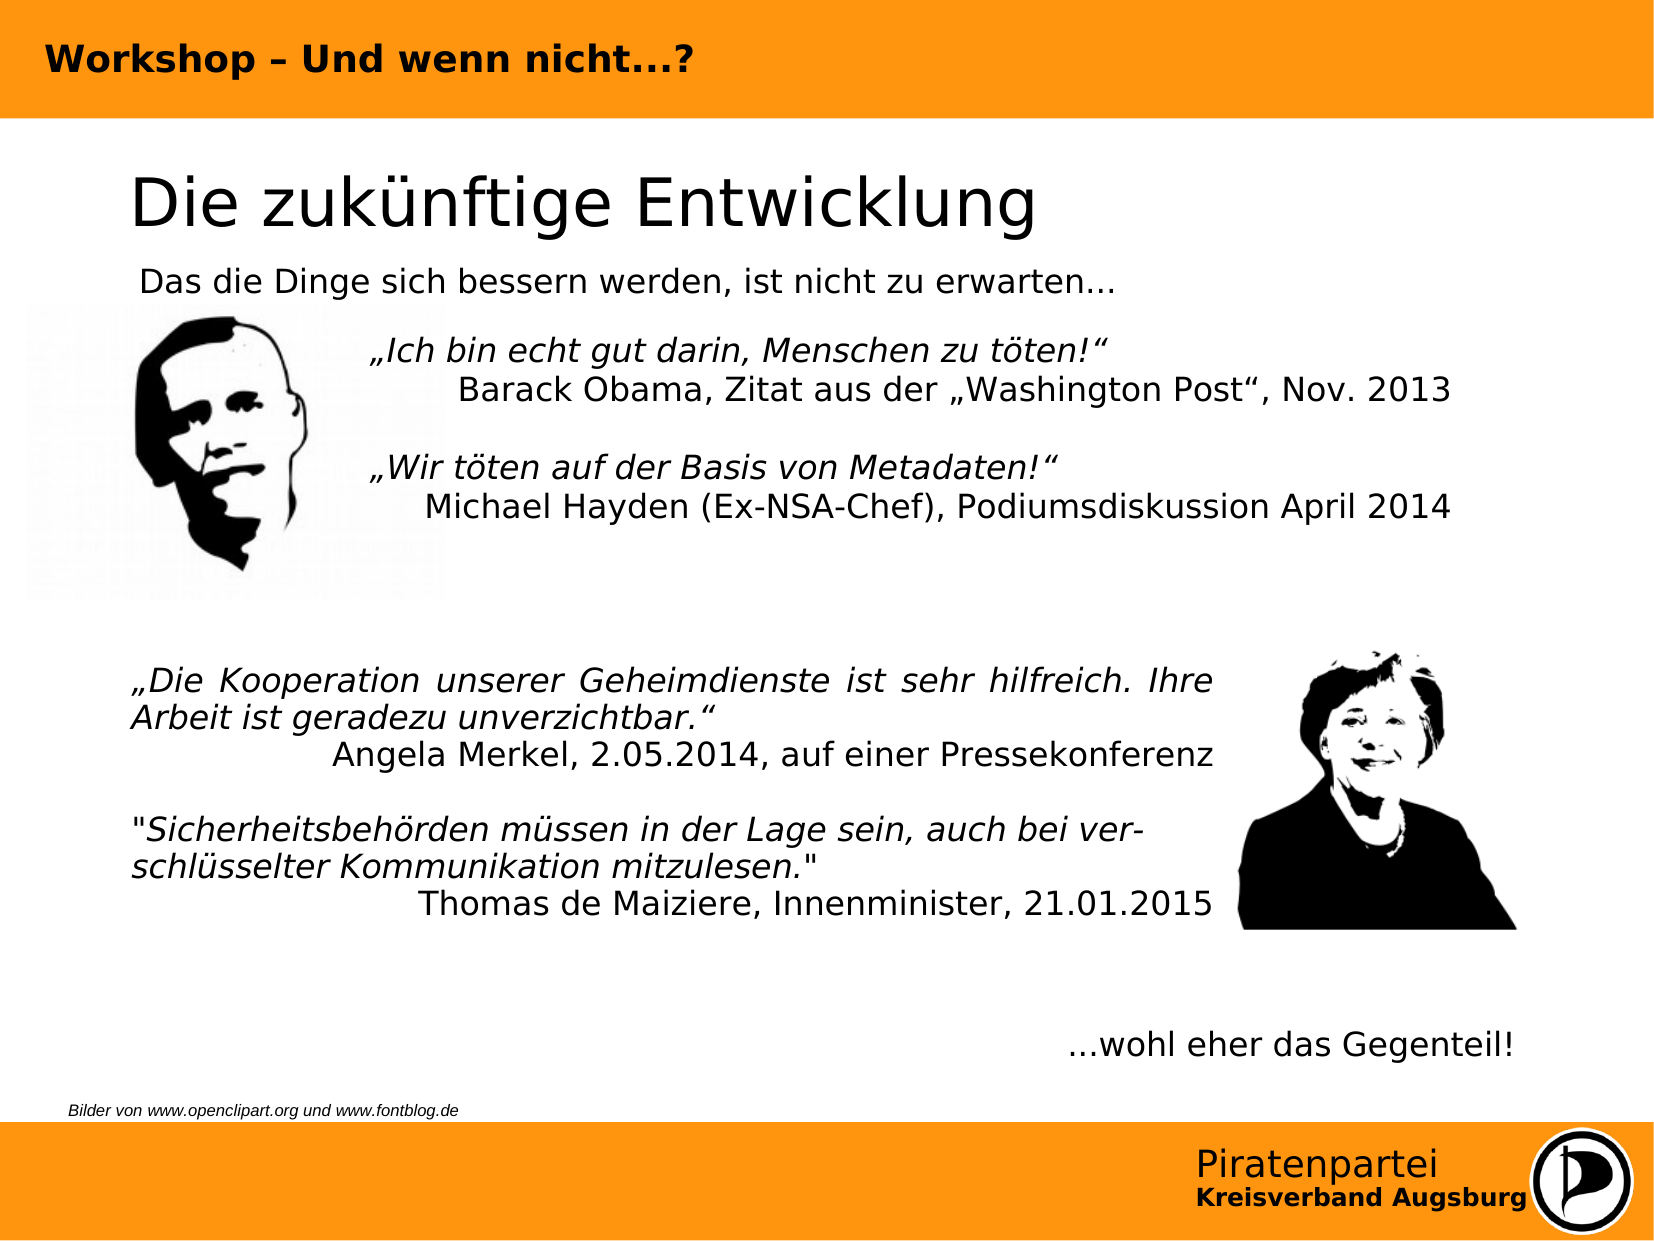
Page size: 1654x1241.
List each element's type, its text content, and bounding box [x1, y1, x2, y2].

picture [27, 304, 445, 600]
text_box Workshop – Und wenn nicht...? [29, 29, 1329, 88]
text_box „Die Kooperation unserer Geheimdienste ist sehr hilfreich. Ihre Arbeit ist geradezu unverzichtbar.“ Angela Merkel, 2.05.2014, auf einer Pressekonferenz "Sicherheitsbehörden müssen in der Lage sein, auch bei ver-schlüsselter Kommunikation mitzulesen." Thomas de Maiziere, Innenminister, 21.01.2015 [116, 655, 1231, 972]
text_box ...wohl eher das Gegenteil! [123, 1016, 1532, 1075]
text_box Das die Dinge sich bessern werden, ist nicht zu erwarten... [123, 253, 1532, 312]
text_box Die zukünftige Entwicklung [115, 155, 1560, 248]
picture [1529, 1127, 1634, 1235]
text_box Bilder von www.openclipart.org und www.fontblog.de [53, 1092, 842, 1127]
picture [1209, 647, 1555, 943]
text_box „Ich bin echt gut darin, Menschen zu töten!“ Barack Obama, Zitat aus der „Washington Post“, Nov. 2013 „Wir töten auf der Basis von Metadaten!“ Michael Hayden (Ex-NSA-Chef), Podiumsdiskussion April 2014 [354, 322, 1469, 566]
